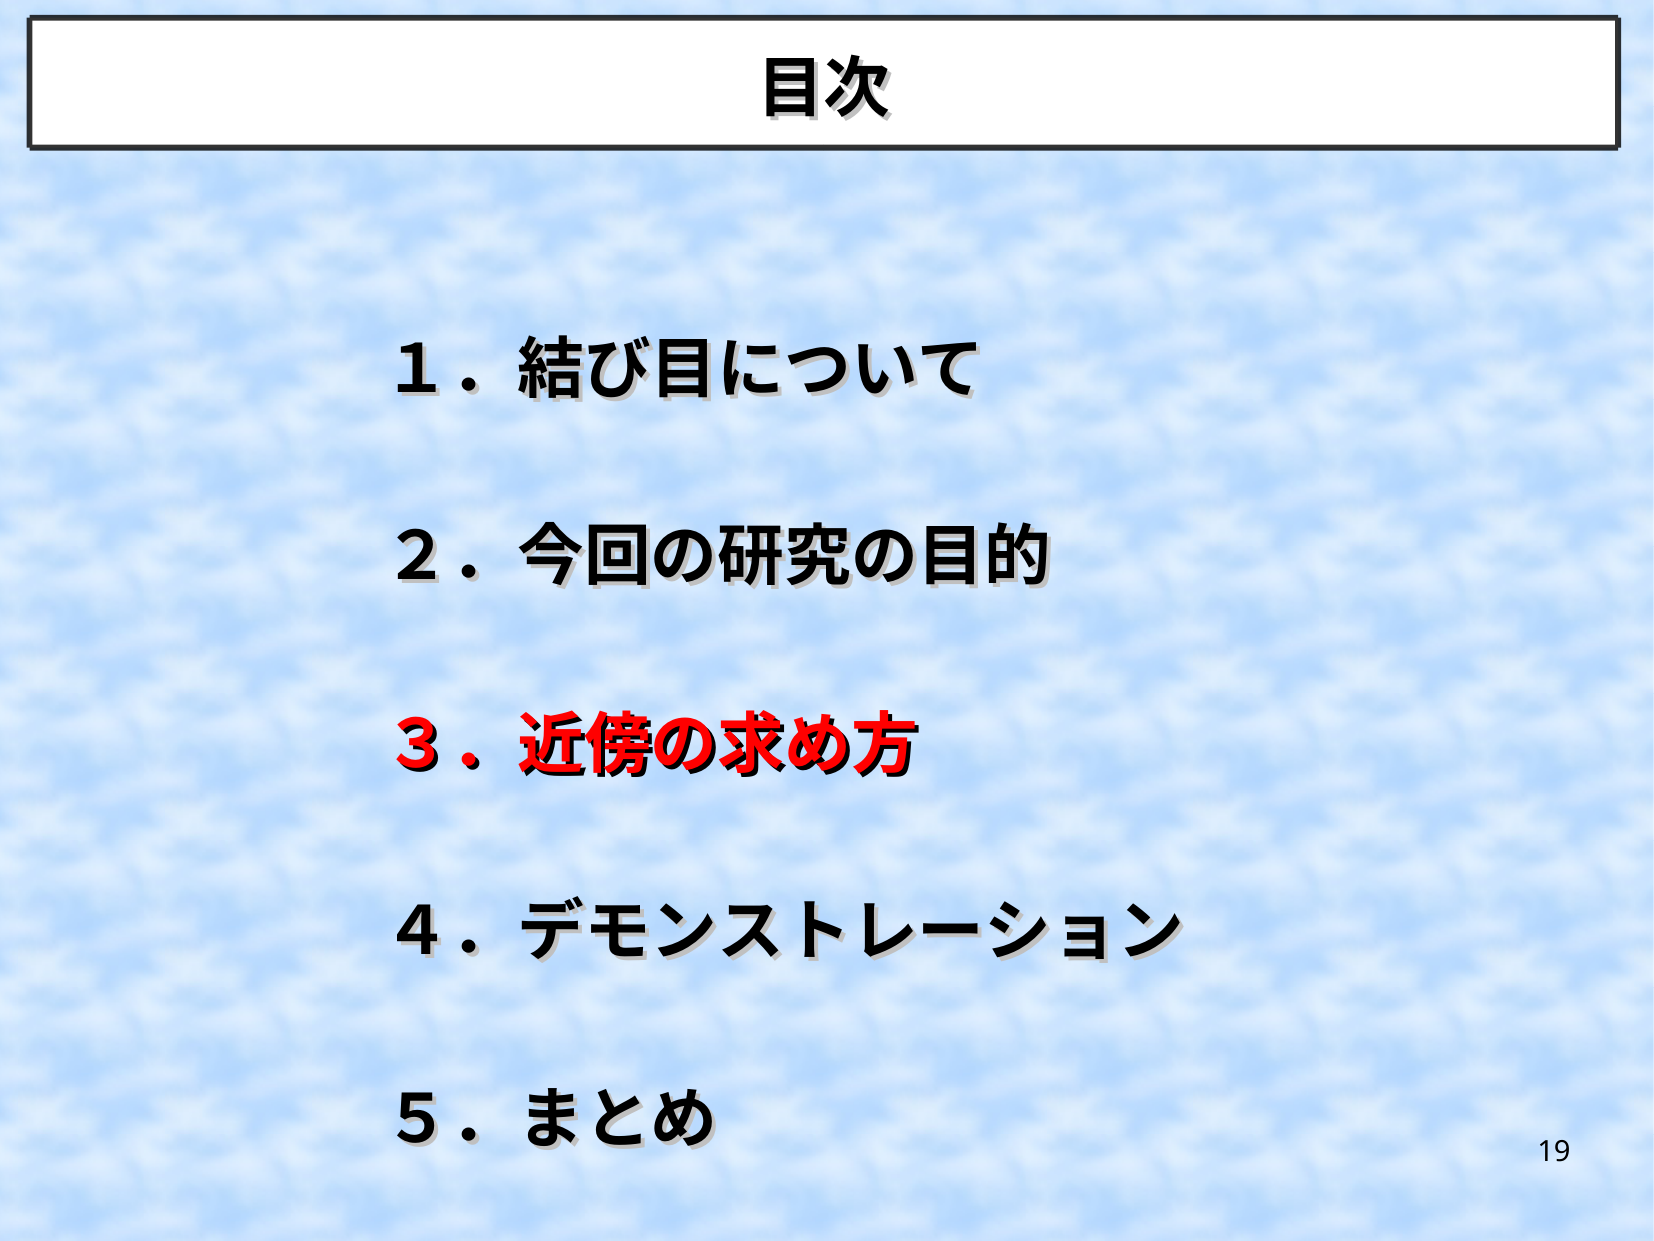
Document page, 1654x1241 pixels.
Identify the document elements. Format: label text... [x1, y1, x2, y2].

text_box １．結び目について ２．今回の研究の目的 ３．近傍の求め方 ４．デモンストレーション ５．まとめ [369, 307, 1285, 984]
picture [0, 0, 1654, 1241]
text_box 目次 [29, 17, 1619, 148]
